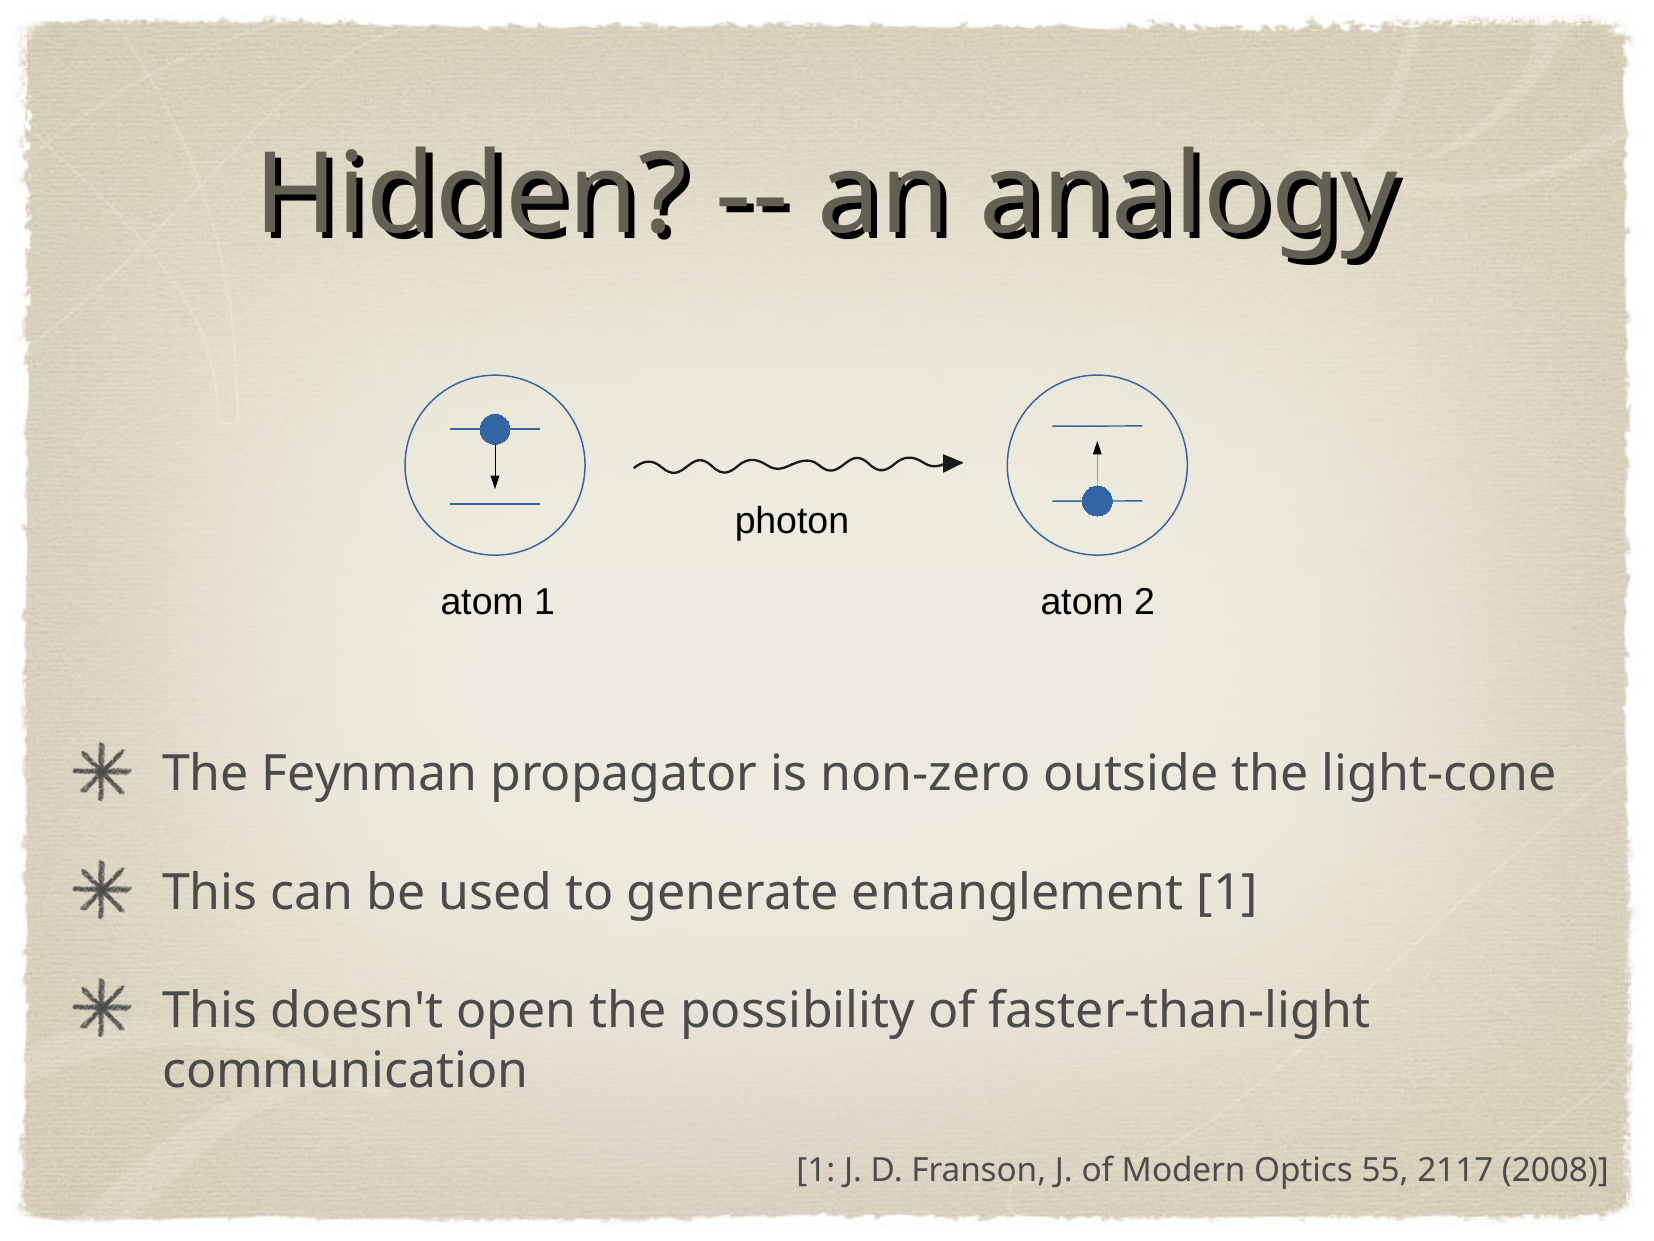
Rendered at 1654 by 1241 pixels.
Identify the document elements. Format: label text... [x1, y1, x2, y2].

text_box [1082, 486, 1113, 517]
title Hidden? -- an analogy [100, 32, 1554, 343]
text_box atom 2 [1025, 573, 1171, 631]
picture [0, 0, 1654, 1241]
list [1: J. D. Franson, J. of Modern Optics 55, 2117 (2008)] [165, 1140, 1619, 1236]
list The Feynman propagator is non-zero outside the light-cone This can be used to generate entanglement [1] This doesn't open the possibility of faster-than-light communication [60, 683, 1591, 1156]
text_box photon [719, 492, 864, 550]
text_box atom 1 [425, 573, 571, 631]
text_box [480, 414, 511, 445]
